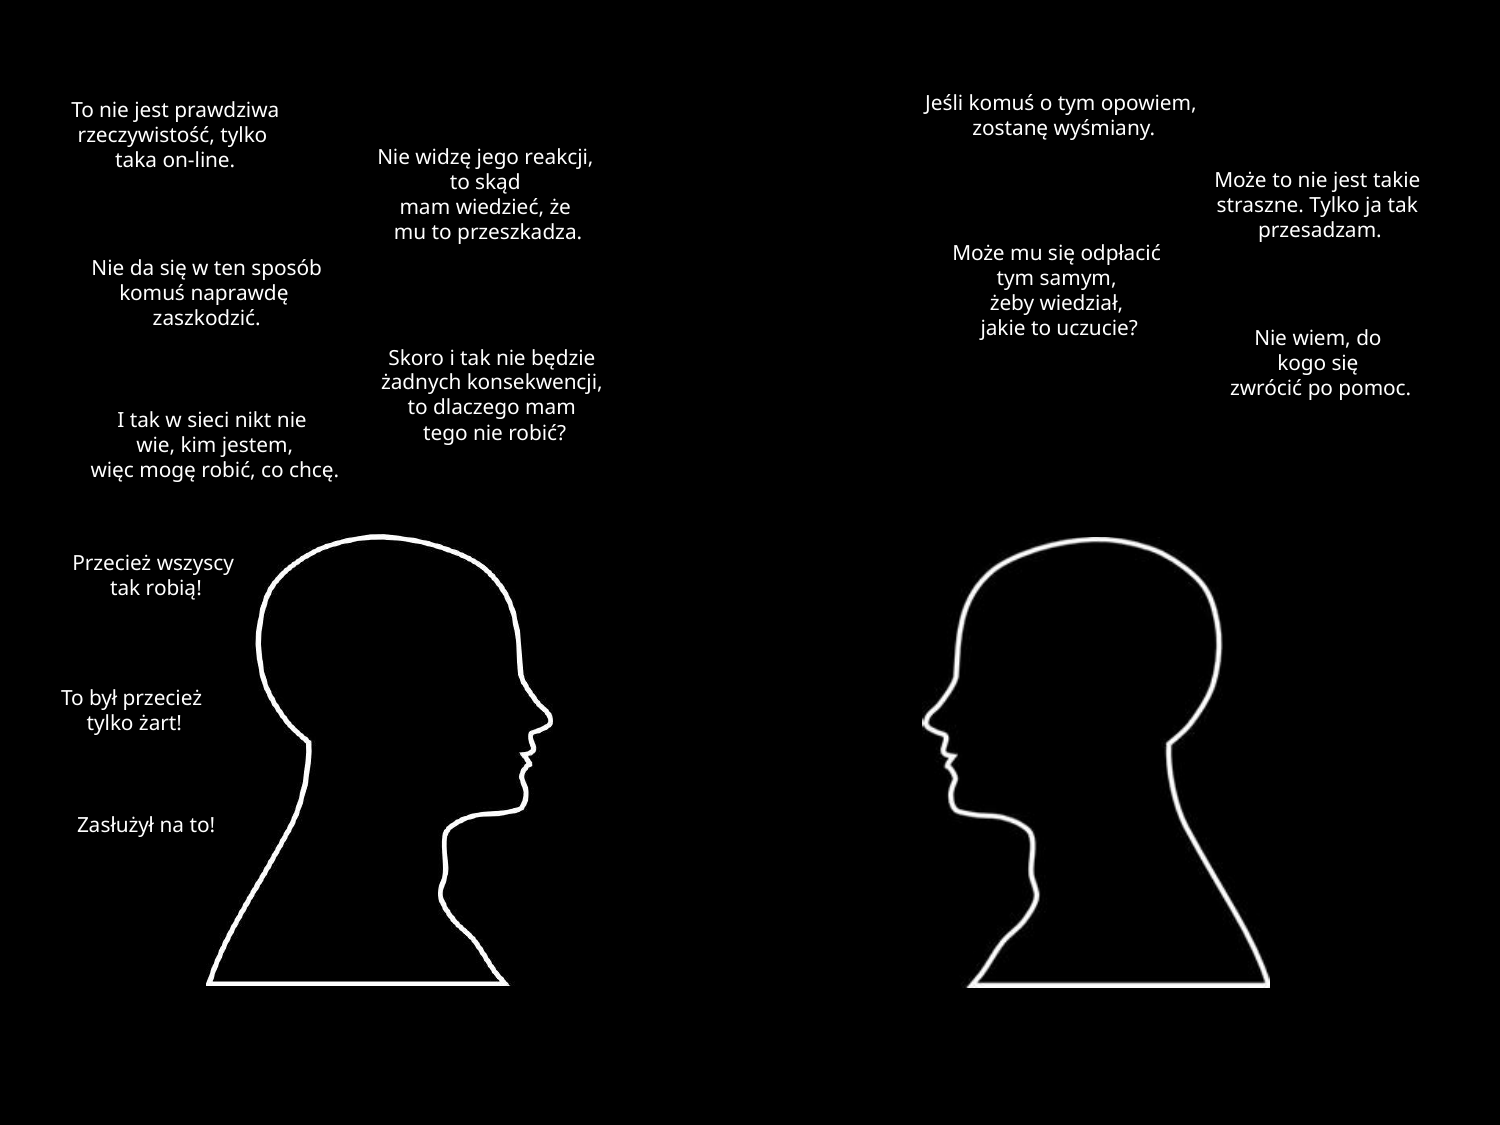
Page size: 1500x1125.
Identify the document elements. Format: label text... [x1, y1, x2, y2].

text_box Przecież wszyscy tak robią! [57, 542, 255, 607]
picture [206, 534, 553, 986]
text_box Może to nie jest takie straszne. Tylko ja tak przesadzam. [1199, 159, 1441, 250]
text_box Jeśli komuś o tym opowiem, zostanę wyśmiany. [910, 82, 1218, 148]
text_box To był przecież tylko żart! [46, 677, 223, 742]
text_box Zasłużył na to! [62, 804, 230, 845]
text_box To nie jest prawdziwa rzeczywistość, tylko taka on-line. [56, 88, 295, 179]
text_box Nie da się w ten sposób komuś naprawdę zaszkodzić. [76, 247, 337, 338]
text_box Nie widzę jego reakcji, to skąd mam wiedzieć, że mu to przeszkadza. [362, 136, 614, 251]
text_box I tak w sieci nikt nie wie, kim jestem, więc mogę robić, co chcę. [75, 399, 354, 490]
text_box Może mu się odpłacić tym samym, żeby wiedział, jakie to uczucie? [937, 232, 1182, 348]
picture [922, 537, 1270, 988]
text_box Skoro i tak nie będzie żadnych konsekwencji, to dlaczego mam tego nie robić? [366, 336, 623, 452]
text_box Nie wiem, do kogo się zwrócić po pomoc. [1215, 316, 1427, 407]
